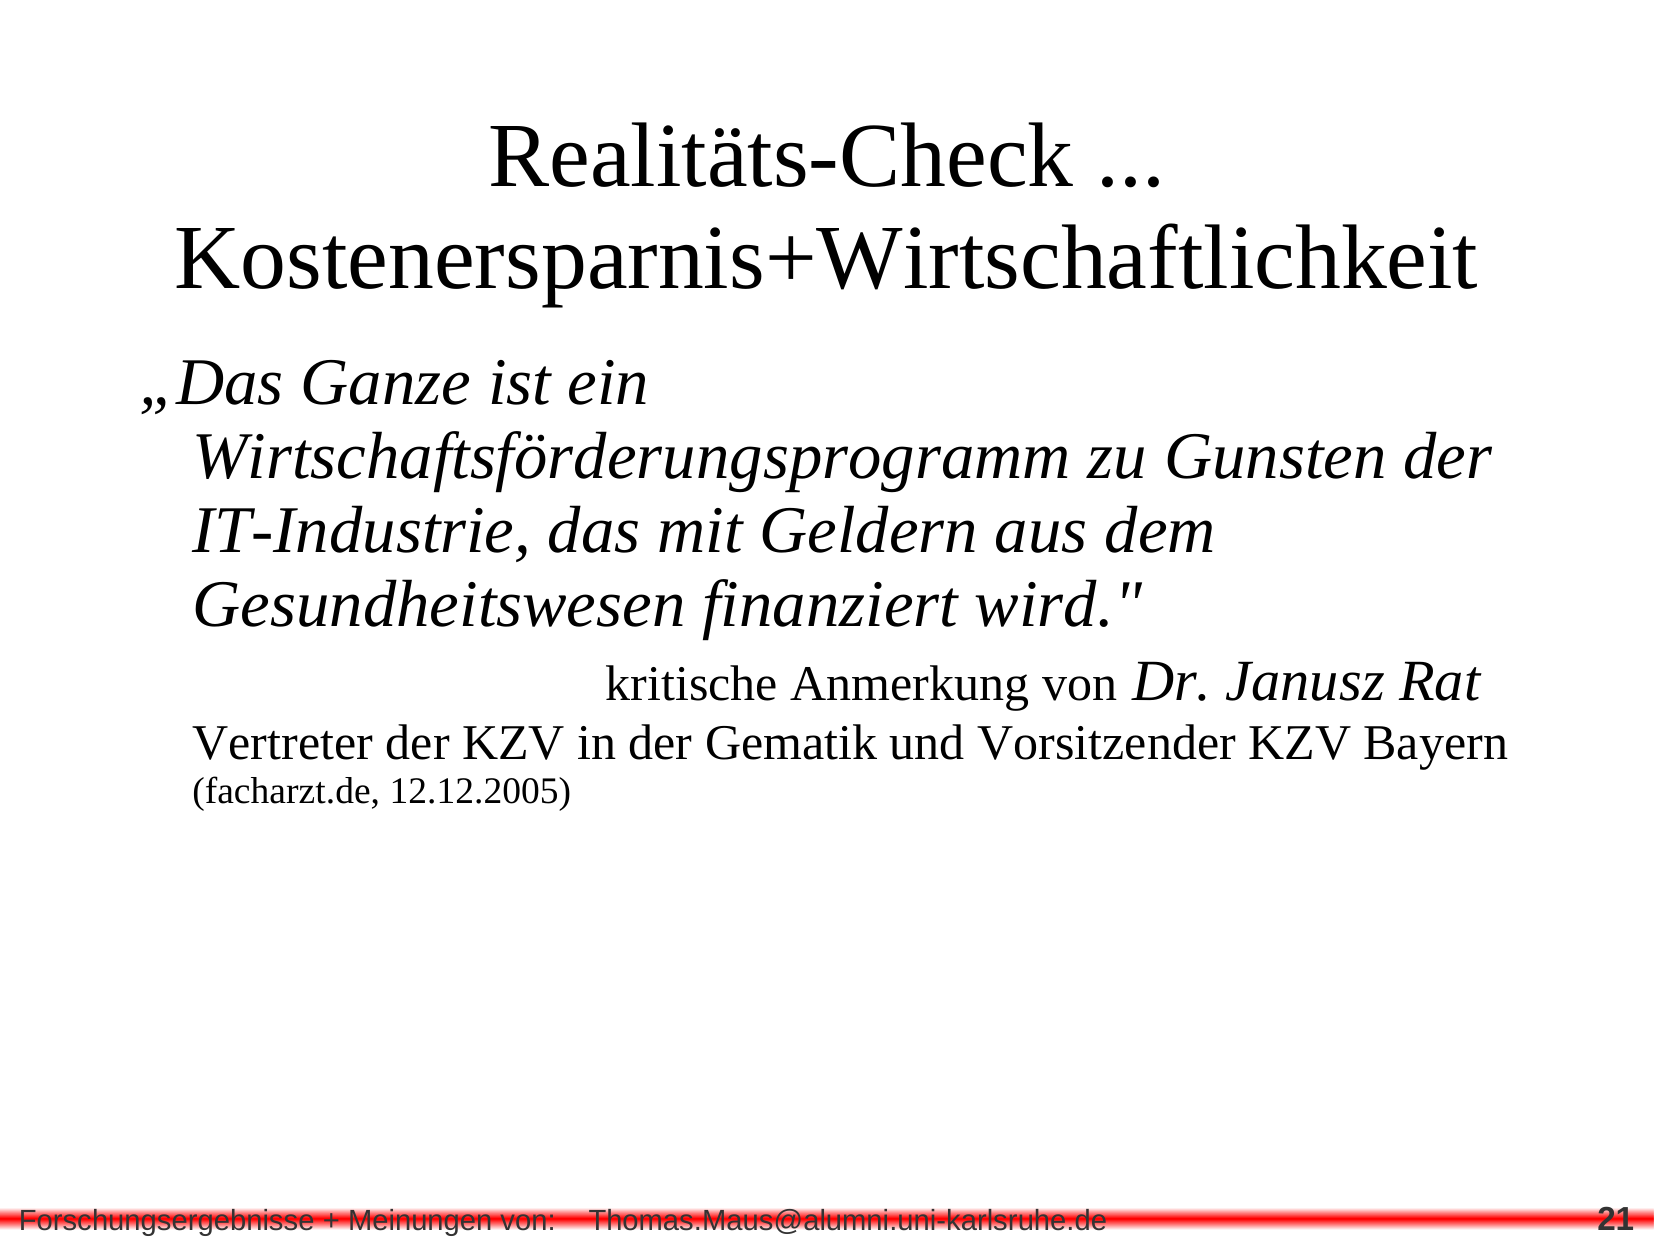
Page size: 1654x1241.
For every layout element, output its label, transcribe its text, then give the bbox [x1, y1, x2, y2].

title Realitäts-Check ... Kostenersparnis+Wirtschaftlichkeit [121, 95, 1534, 318]
list „Das Ganze ist ein Wirtschaftsförderungsprogramm zu Gunsten der IT-Industrie, das mit Geldern aus dem Gesundheitswesen finanziert wird." kritische Anmerkung von Dr. Janusz Rat Vertreter der KZV in der Gematik und Vorsitzender KZV Bayern (facharzt.de, 12.12.2005) [121, 344, 1534, 1127]
